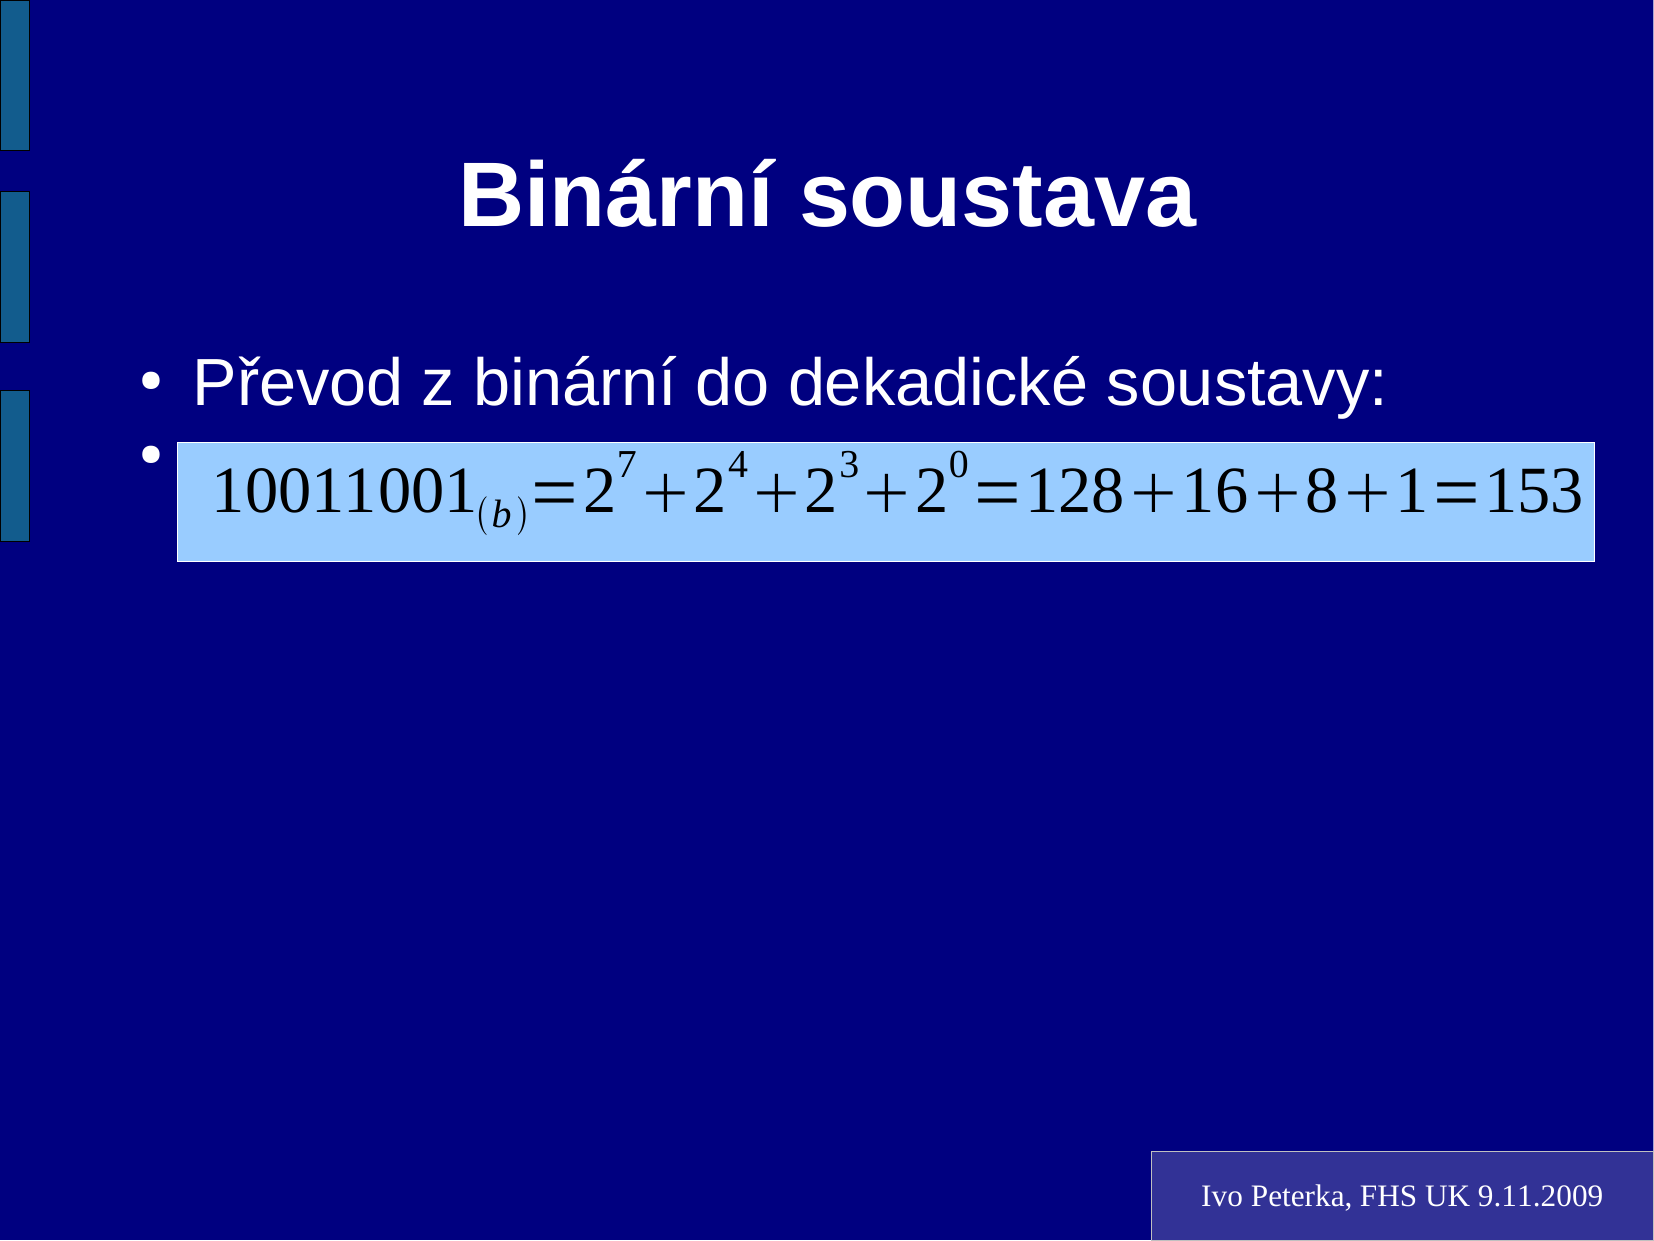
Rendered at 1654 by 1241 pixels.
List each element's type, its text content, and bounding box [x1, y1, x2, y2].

title Binární soustava [121, 98, 1534, 291]
text_box [177, 442, 1595, 562]
chart [206, 442, 1590, 538]
list Převod z binární do dekadické soustavy: [121, 344, 1534, 1112]
